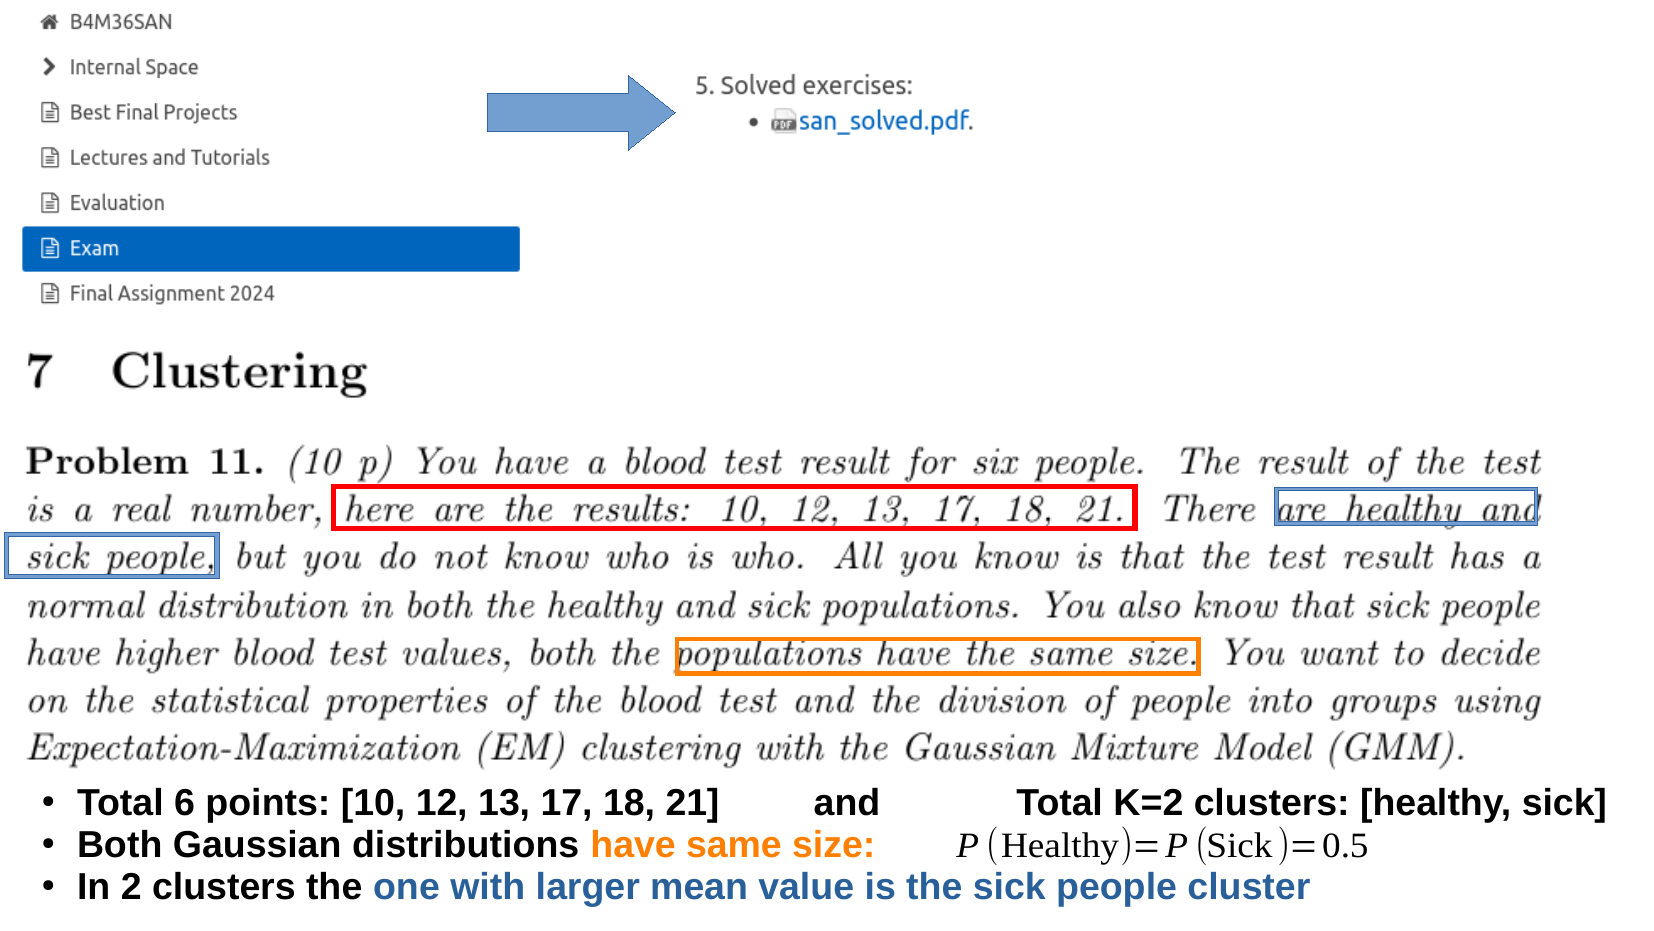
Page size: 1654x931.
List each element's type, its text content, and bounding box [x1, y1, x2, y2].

text_box [675, 637, 1201, 676]
text_box [1274, 487, 1538, 526]
chart [937, 825, 1388, 869]
text_box [4, 532, 220, 579]
text_box Total 6 points: [10, 12, 13, 17, 18, 21] and Total K=2 clusters: [healthy, sick] Both Gaussian distributions have same size: In 2 clusters the one with larger mean value is the sick people cluster [26, 773, 1625, 931]
picture [0, 337, 1580, 792]
picture [0, 0, 540, 307]
picture [675, 69, 1027, 151]
text_box [331, 484, 1138, 531]
text_box [487, 75, 676, 151]
